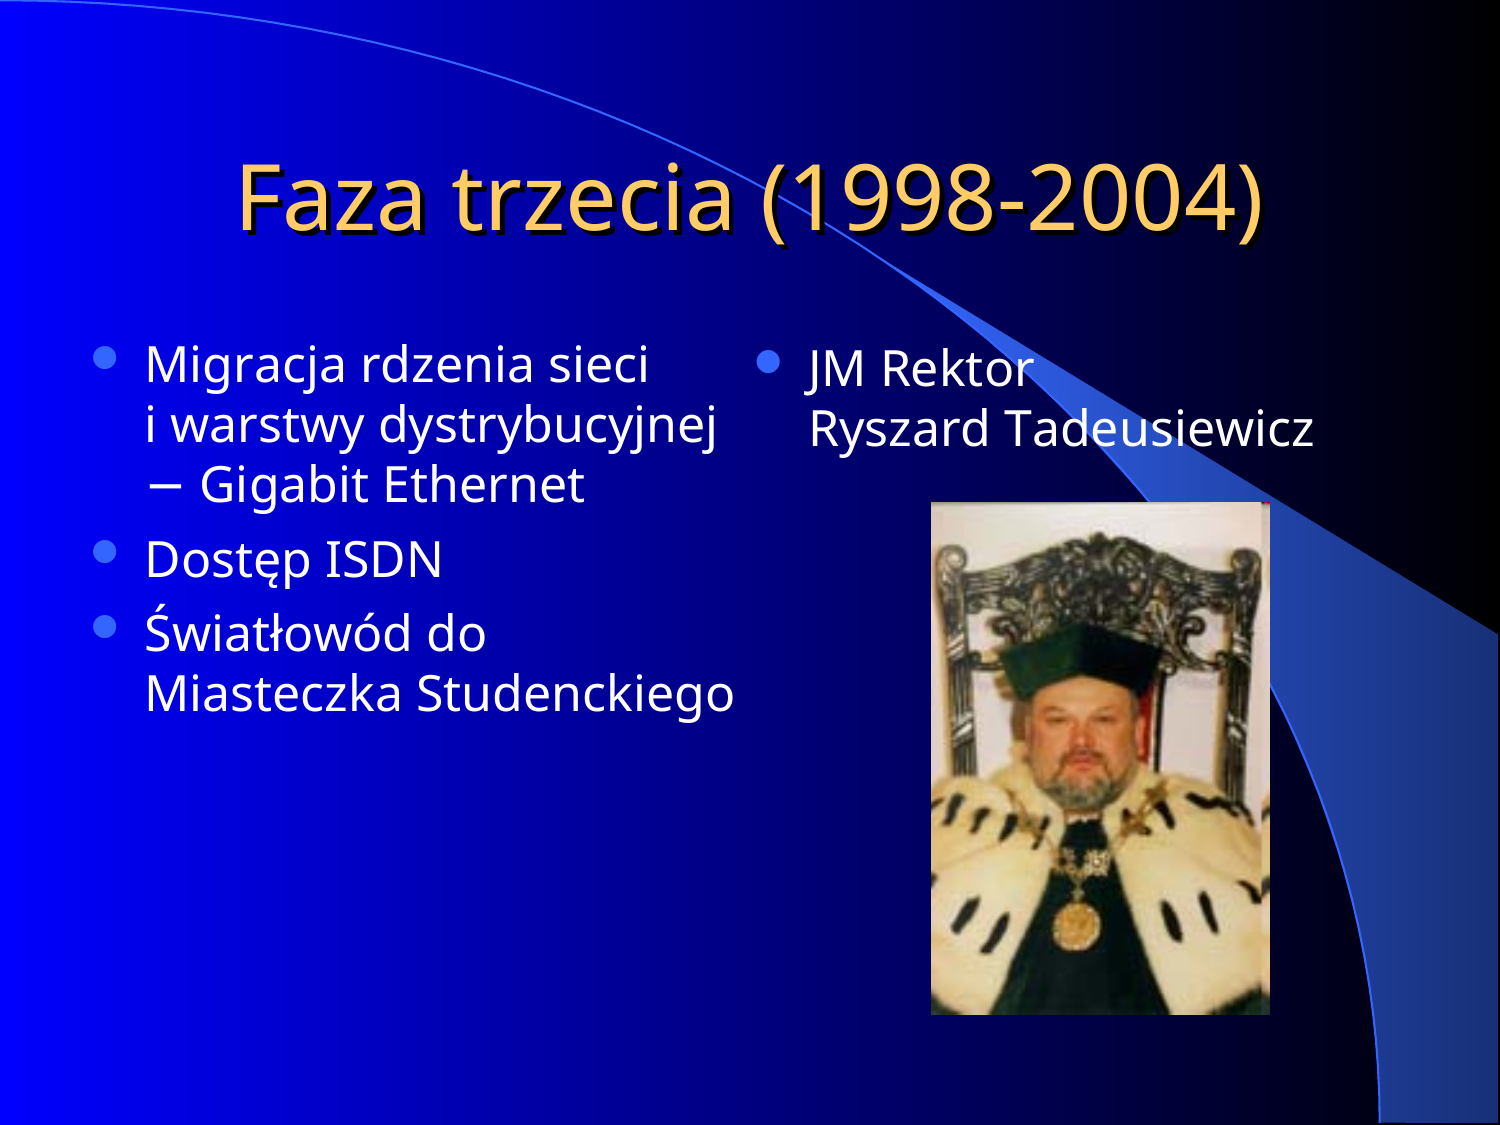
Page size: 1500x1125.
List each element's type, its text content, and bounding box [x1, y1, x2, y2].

text_box JM Rektor Ryszard Tadeusiewicz [738, 328, 1388, 1004]
list Migracja rdzenia sieci i warstwy dystrybucyjnej − Gigabit Ethernet Dostęp ISDN Światłowód do Miasteczka Studenckiego [75, 324, 763, 1000]
title Faza trzecia (1998-2004) [112, 76, 1388, 312]
picture [931, 502, 1270, 1015]
